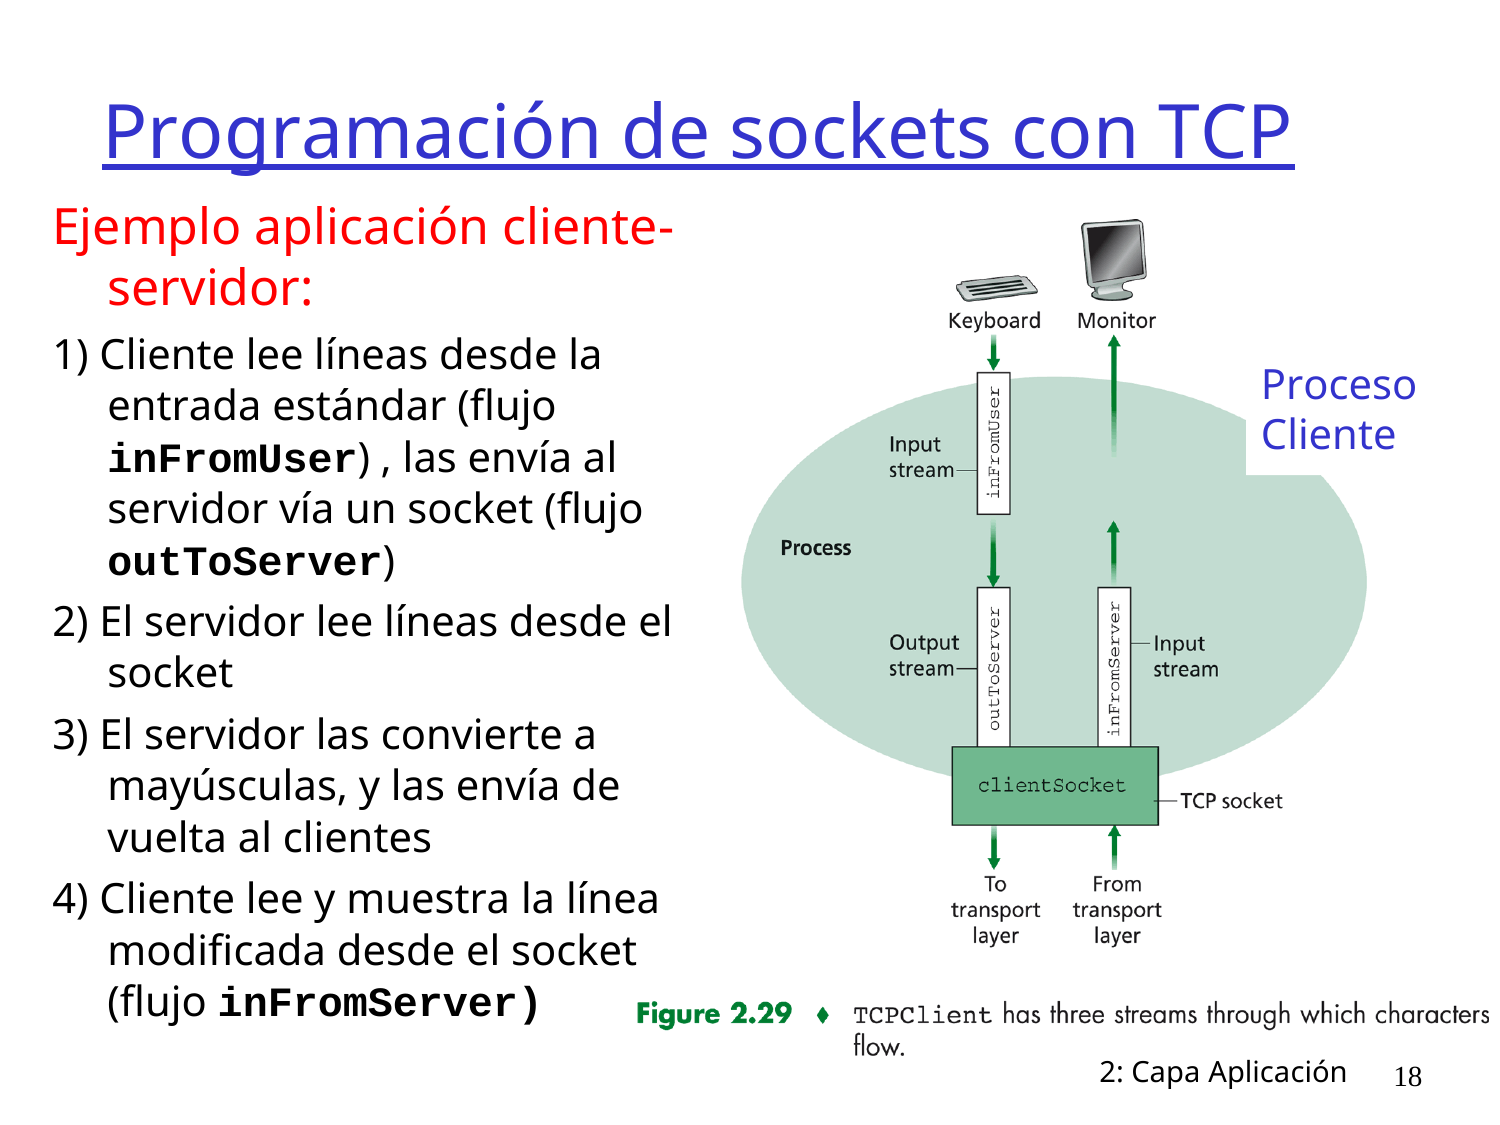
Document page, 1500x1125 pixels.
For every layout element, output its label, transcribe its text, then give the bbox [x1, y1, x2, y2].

text_box [1246, 466, 1445, 476]
picture [713, 219, 1489, 1056]
title Programación de sockets con TCP [87, 37, 1412, 225]
list Ejemplo aplicación cliente-servidor: 1) Cliente lee líneas desde la entrada estándar (flujo inFromUser) , las envía al servidor vía un socket (flujo outToServer)‏ 2) El servidor lee líneas desde el socket 3) El servidor las convierte a mayúsculas, y las envía de vuelta al clientes 4) Cliente lee y muestra la línea modificada desde el socket (flujo inFromServer)‏ [37, 187, 713, 1059]
text_box Proceso Cliente [1246, 349, 1445, 466]
